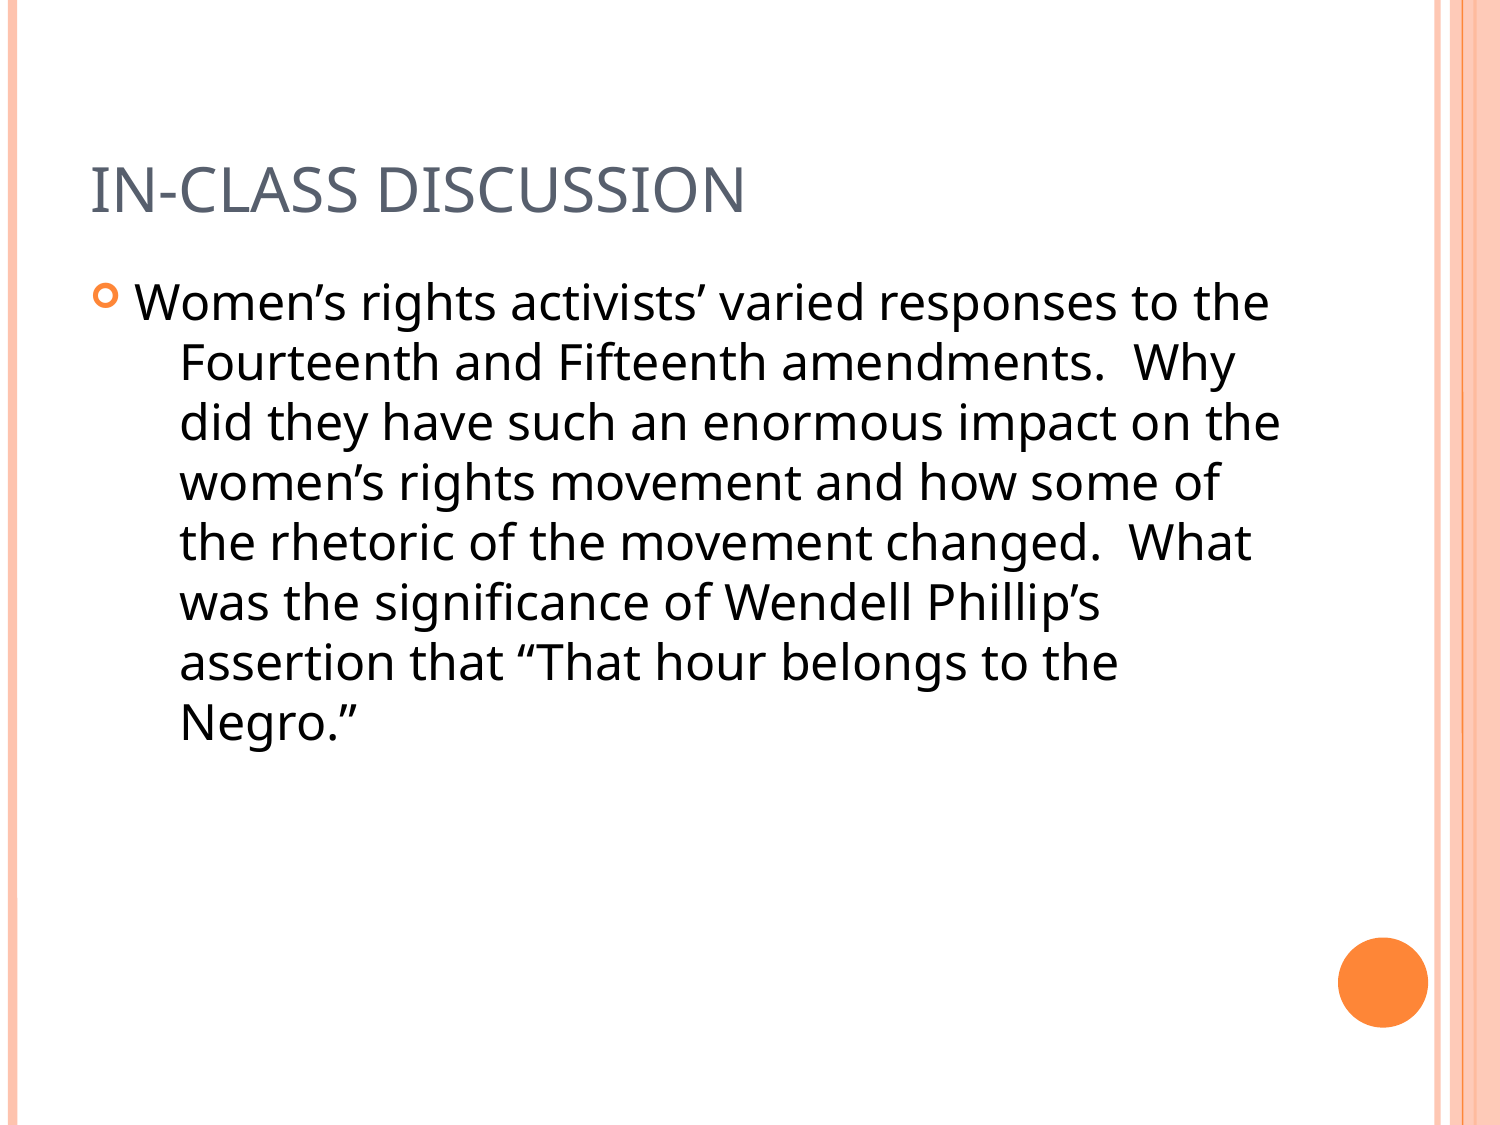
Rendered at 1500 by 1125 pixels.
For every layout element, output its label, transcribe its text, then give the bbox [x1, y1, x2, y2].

list Women’s rights activists’ varied responses to the Fourteenth and Fifteenth amendments. Why did they have such an enormous impact on the women’s rights movement and how some of the rhetoric of the movement changed. What was the significance of Wendell Phillip’s assertion that “That hour belongs to the Negro.” [75, 262, 1300, 1062]
title In-class Discussion [75, 45, 1300, 233]
